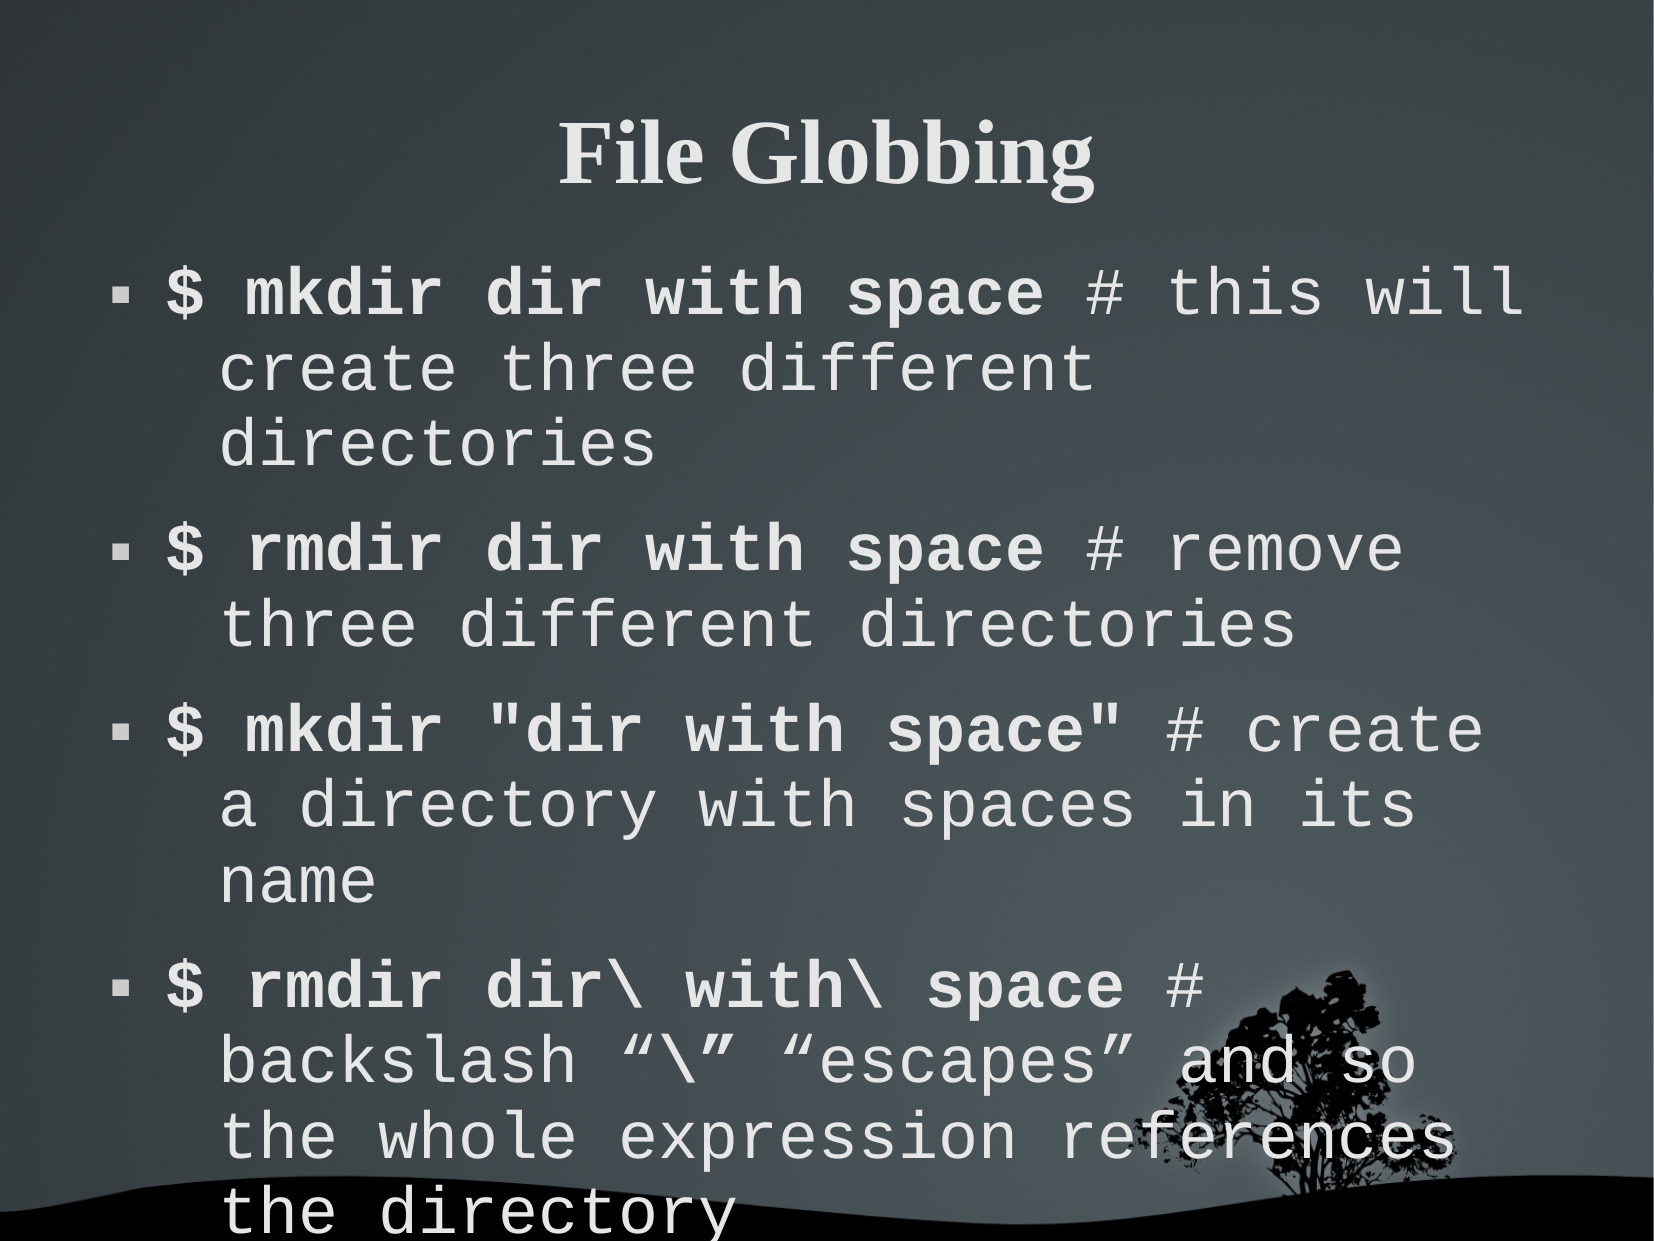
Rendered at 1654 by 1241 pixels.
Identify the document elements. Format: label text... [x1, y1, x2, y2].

list $ mkdir dir with space # this will create three different directories $ rmdir dir with space # remove three different directories $ mkdir "dir with space" # create a directory with spaces in its name $ rmdir dir\ with\ space # backslash “\” “escapes” and so the whole expression references the directory $ rmdir 'dir with space' # remove a directory with spaces in its name [76, 258, 1565, 1197]
title File Globbing [82, 33, 1572, 273]
picture [0, 0, 1654, 1241]
